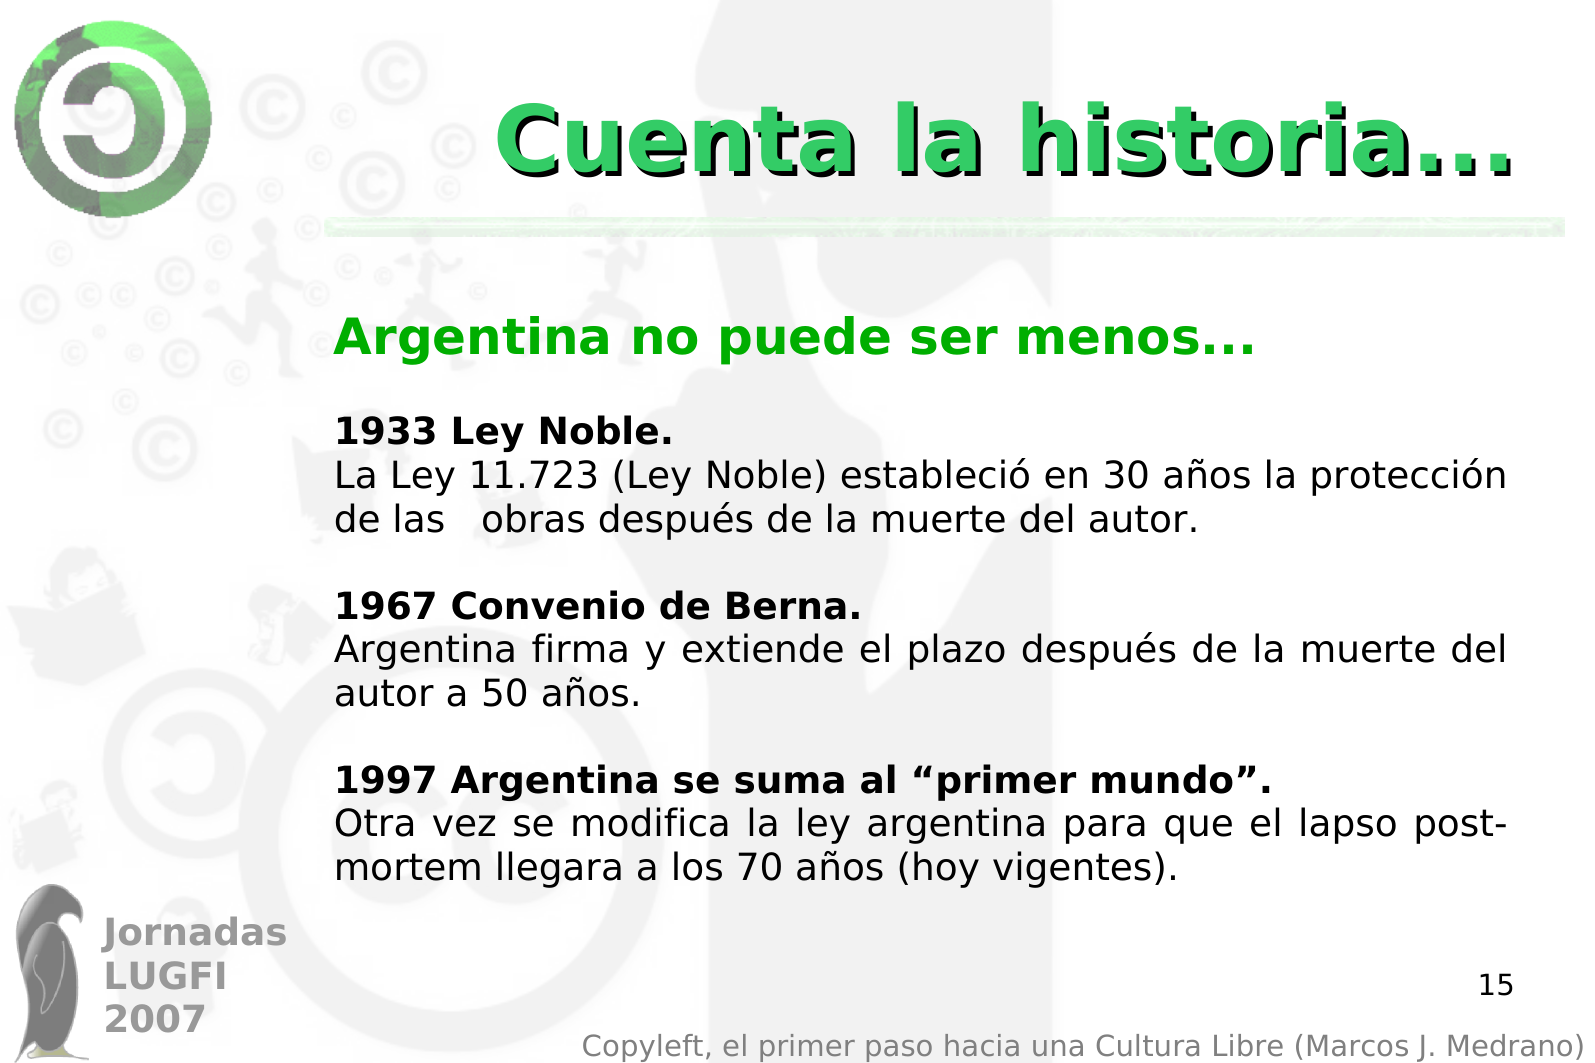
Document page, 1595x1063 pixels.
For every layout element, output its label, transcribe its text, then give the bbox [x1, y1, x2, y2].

text_box Argentina no puede ser menos... 1933 Ley Noble. La Ley 11.723 (Ley Noble) estableció en 30 años la protección de las obras después de la muerte del autor. 1967 Convenio de Berna. Argentina firma y extiende el plazo después de la muerte del autor a 50 años. 1997 Argentina se suma al “primer mundo”. Otra vez se modifica la ley argentina para que el lapso post-mortem llegara a los 70 años (hoy vigentes). [318, 301, 1524, 928]
text_box Cuenta la historia... [478, 79, 1589, 201]
